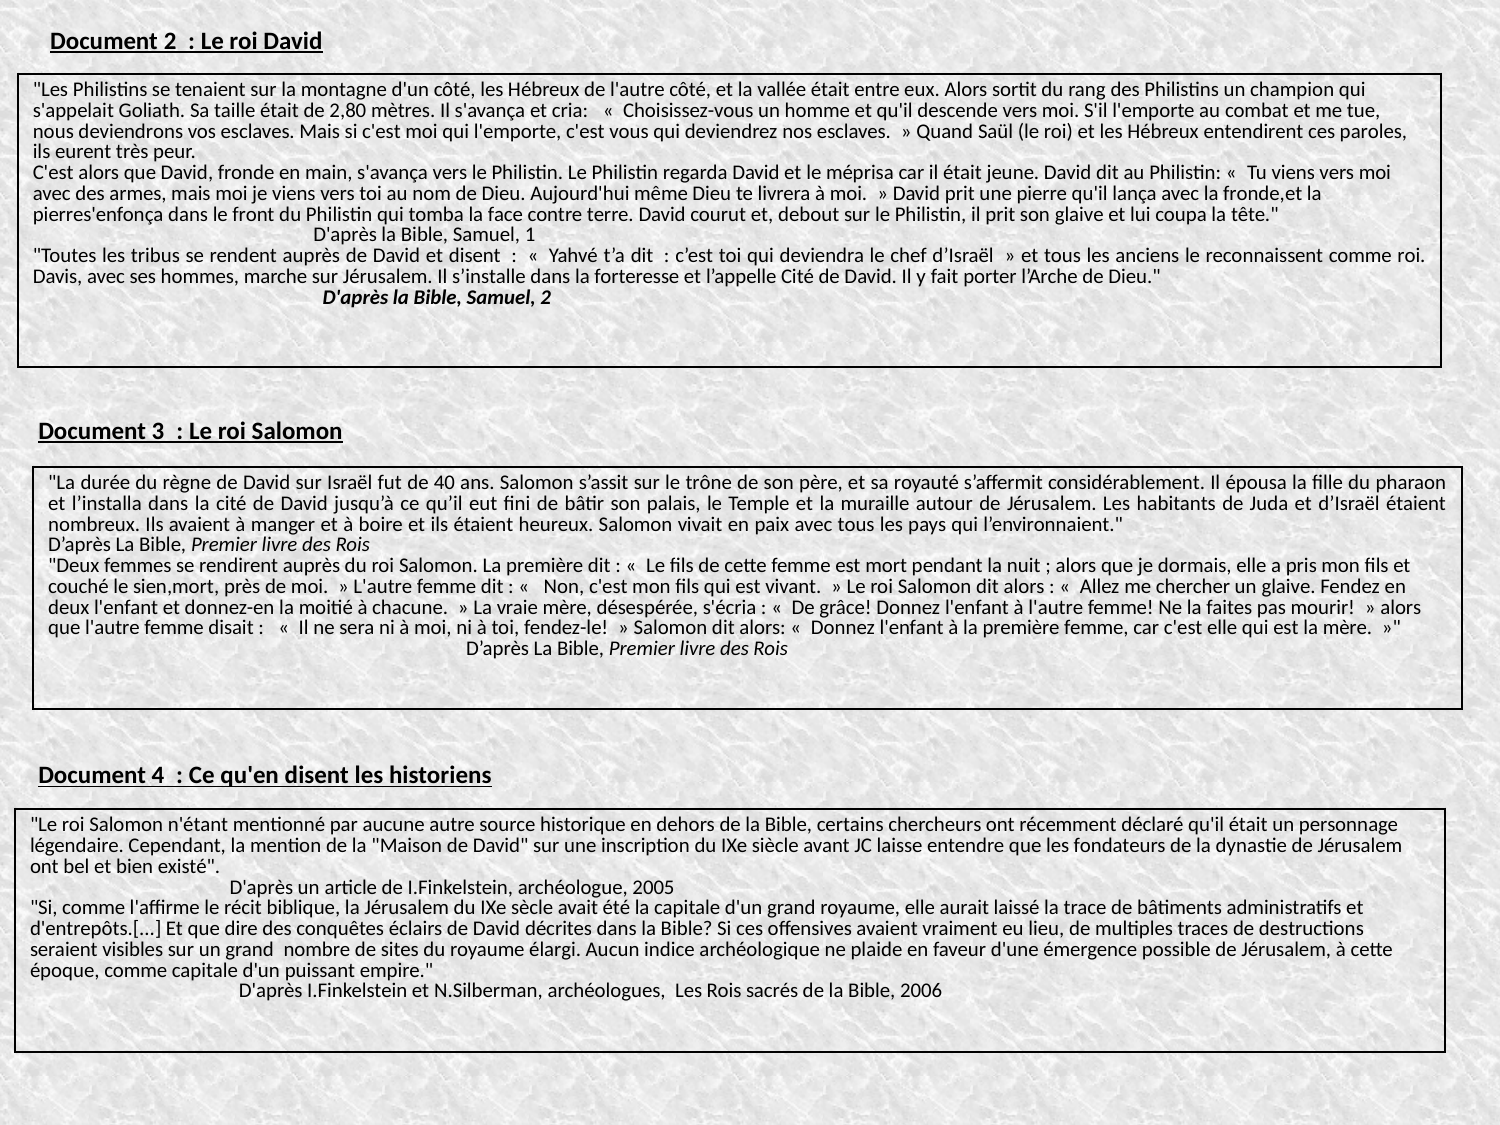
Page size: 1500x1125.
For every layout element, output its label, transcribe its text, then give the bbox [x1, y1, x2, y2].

table_header "Le roi Salomon n'étant mentionné par aucune autre source historique en dehors de la Bible, certains chercheurs ont récemment déclaré qu'il était un personnage légendaire. Cependant, la mention de la "Maison de David" sur une inscription du IXe siècle avant JC laisse entendre que les fondateurs de la dynastie de Jérusalem ont bel et bien existé". D'après un article de I.Finkelstein, archéologue, 2005 "Si, comme l'affirme le récit biblique, la Jérusalem du IXe sècle avait été la capitale d'un grand royaume, elle aurait laissé la trace de bâtiments administratifs et d'entrepôts.[...] Et que dire des conquêtes éclairs de David décrites dans la Bible? Si ces offensives avaient vraiment eu lieu, de multiples traces de destructions seraient visibles sur un grand nombre de sites du royaume élargi. Aucun indice archéologique ne plaide en faveur d'une émergence possible de Jérusalem, à cette époque, comme capitale d'un puissant empire." D'après I.Finkelstein et N.Silberman, archéologues, Les Rois sacrés de la Bible, 2006 [16, 810, 1444, 1051]
text_box Document 4 : Ce qu'en disent les historiens [23, 715, 1288, 804]
text_box Document 3 : Le roi Salomon [23, 413, 1382, 501]
table_header "Les Philistins se tenaient sur la montagne d'un côté, les Hébreux de l'autre côté, et la vallée était entre eux. Alors sortit du rang des Philistins un champion qui s'appelait Goliath. Sa taille était de 2,80 mètres. Il s'avança et cria: « Choisissez-vous un homme et qu'il descende vers moi. S'il l'emporte au combat et me tue, nous deviendrons vos esclaves. Mais si c'est moi qui l'emporte, c'est vous qui deviendrez nos esclaves. » Quand Saül (le roi) et les Hébreux entendirent ces paroles, ils eurent très peur. C'est alors que David, fronde en main, s'avança vers le Philistin. Le Philistin regarda David et le méprisa car il était jeune. David dit au Philistin: « Tu viens vers moi avec des armes, mais moi je viens vers toi au nom de Dieu. Aujourd'hui même Dieu te livrera à moi. » David prit une pierre qu'il lança avec la fronde,et la pierres'enfonça dans le front du Philistin qui tomba la face contre terre. David courut et, debout sur le Philistin, il prit son glaive et lui coupa la tête." D'après la Bible, Samuel, 1 "Toutes les tribus se rendent auprès de David et disent : « Yahvé t’a dit : c’est toi qui deviendra le chef d’Israël » et tous les anciens le reconnaissent comme roi. Davis, avec ses hommes, marche sur Jérusalem. Il s’installe dans la forteresse et l’appelle Cité de David. Il y fait porter l’Arche de Dieu." D'après la Bible, Samuel, 2 [19, 75, 1440, 366]
table_header "La durée du règne de David sur Israël fut de 40 ans. Salomon s’assit sur le trône de son père, et sa royauté s’affermit considérablement. Il épousa la fille du pharaon et l’installa dans la cité de David jusqu’à ce qu’il eut fini de bâtir son palais, le Temple et la muraille autour de Jérusalem. Les habitants de Juda et d’Israël étaient nombreux. Ils avaient à manger et à boire et ils étaient heureux. Salomon vivait en paix avec tous les pays qui l’environnaient." D’après La Bible, Premier livre des Rois "Deux femmes se rendirent auprès du roi Salomon. La première dit : « Le fils de cette femme est mort pendant la nuit ; alors que je dormais, elle a pris mon fils et couché le sien,mort, près de moi. » L'autre femme dit : « Non, c'est mon fils qui est vivant. » Le roi Salomon dit alors : « Allez me chercher un glaive. Fendez en deux l'enfant et donnez-en la moitié à chacune. » La vraie mère, désespérée, s'écria : « De grâce! Donnez l'enfant à l'autre femme! Ne la faites pas mourir! » alors que l'autre femme disait : « Il ne sera ni à moi, ni à toi, fendez-le! » Salomon dit alors: « Donnez l'enfant à la première femme, car c'est elle qui est la mère. »" D’après La Bible, Premier livre des Rois [34, 468, 1461, 708]
text_box Document 2 : Le roi David [35, 23, 1217, 100]
picture [0, 0, 1500, 1125]
